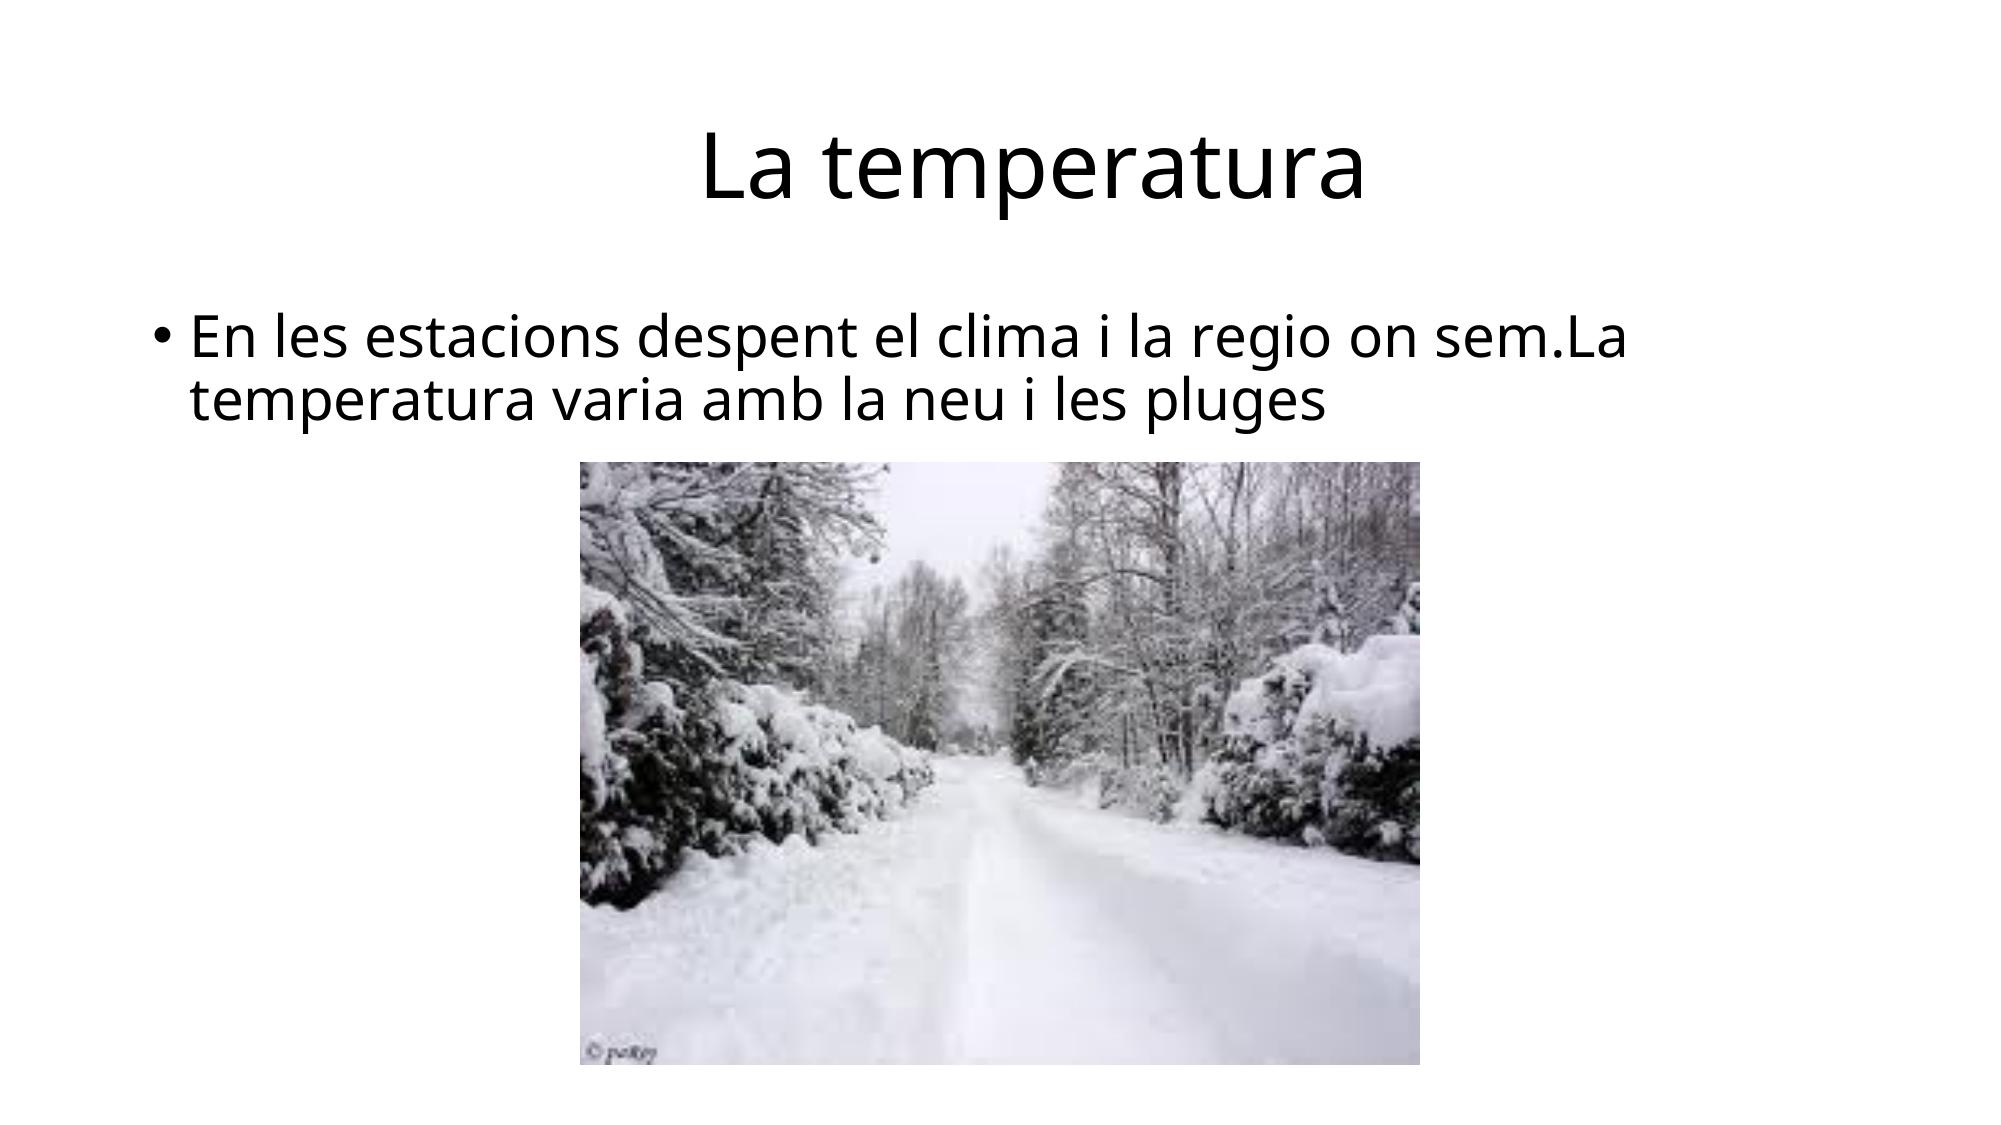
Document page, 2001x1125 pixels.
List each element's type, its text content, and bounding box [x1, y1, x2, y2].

list En les estacions despent el clima i la regio on sem.La temperatura varia amb la neu i les pluges [137, 299, 1863, 1014]
title La temperatura [137, 59, 1863, 278]
picture [580, 462, 1420, 1065]
